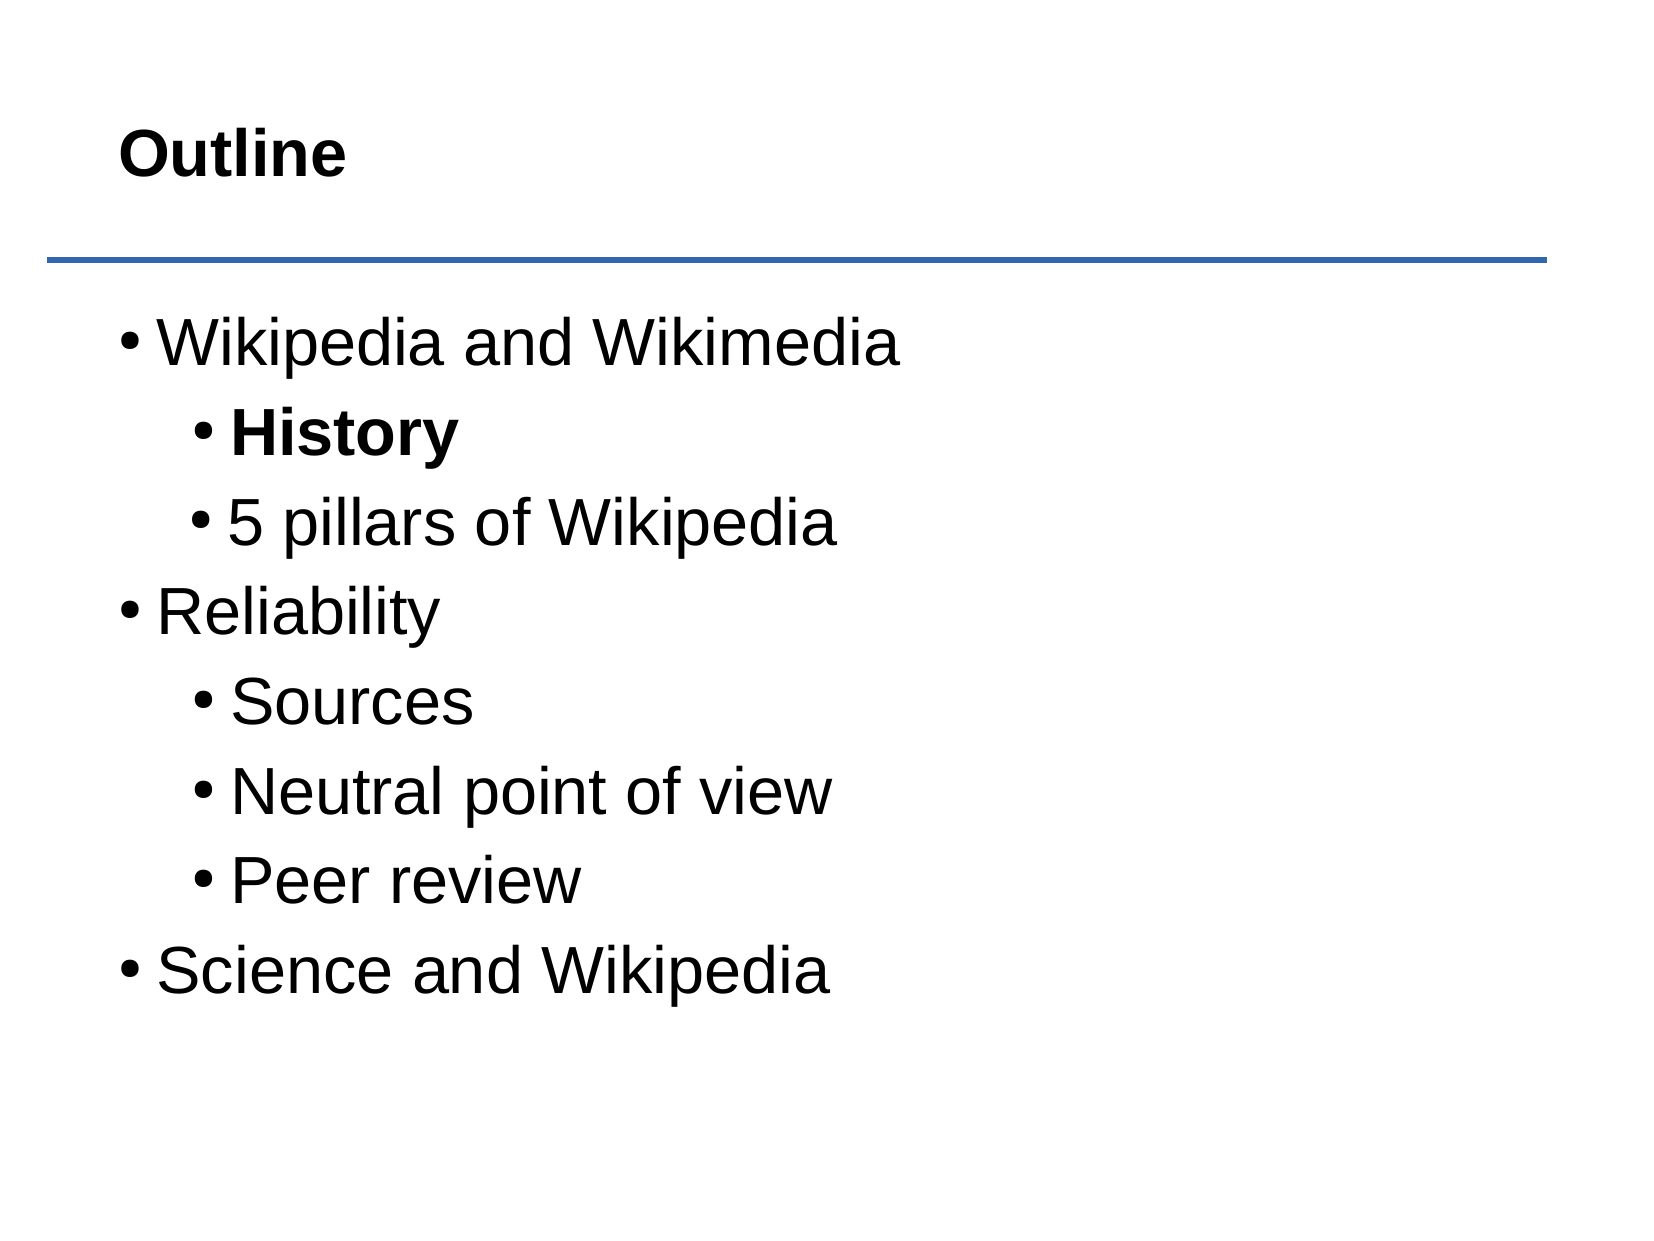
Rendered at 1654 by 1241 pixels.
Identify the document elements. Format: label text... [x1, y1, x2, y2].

title Outline [118, 49, 1571, 257]
subtitle Wikipedia and Wikimedia History 5 pillars of Wikipedia Reliability Sources Neutral point of view Peer review Science and Wikipedia [118, 290, 1571, 1170]
